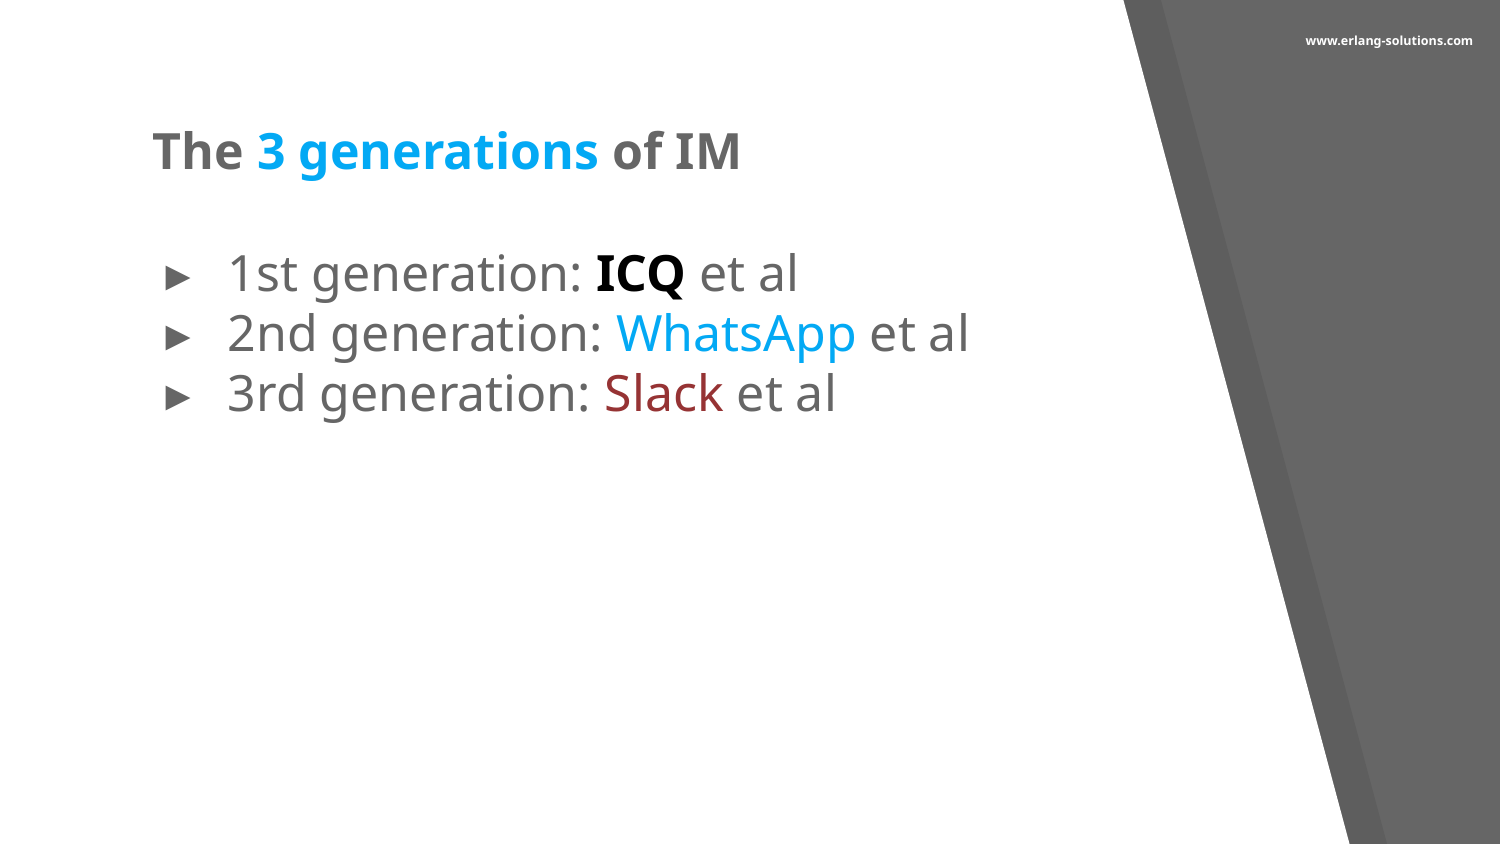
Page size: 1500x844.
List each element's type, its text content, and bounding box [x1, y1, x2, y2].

list 1st generation: ICQ et al 2nd generation: WhatsApp et al 3rd generation: Slack et al [137, 226, 1280, 597]
title The 3 generations of IM [137, 115, 1181, 195]
